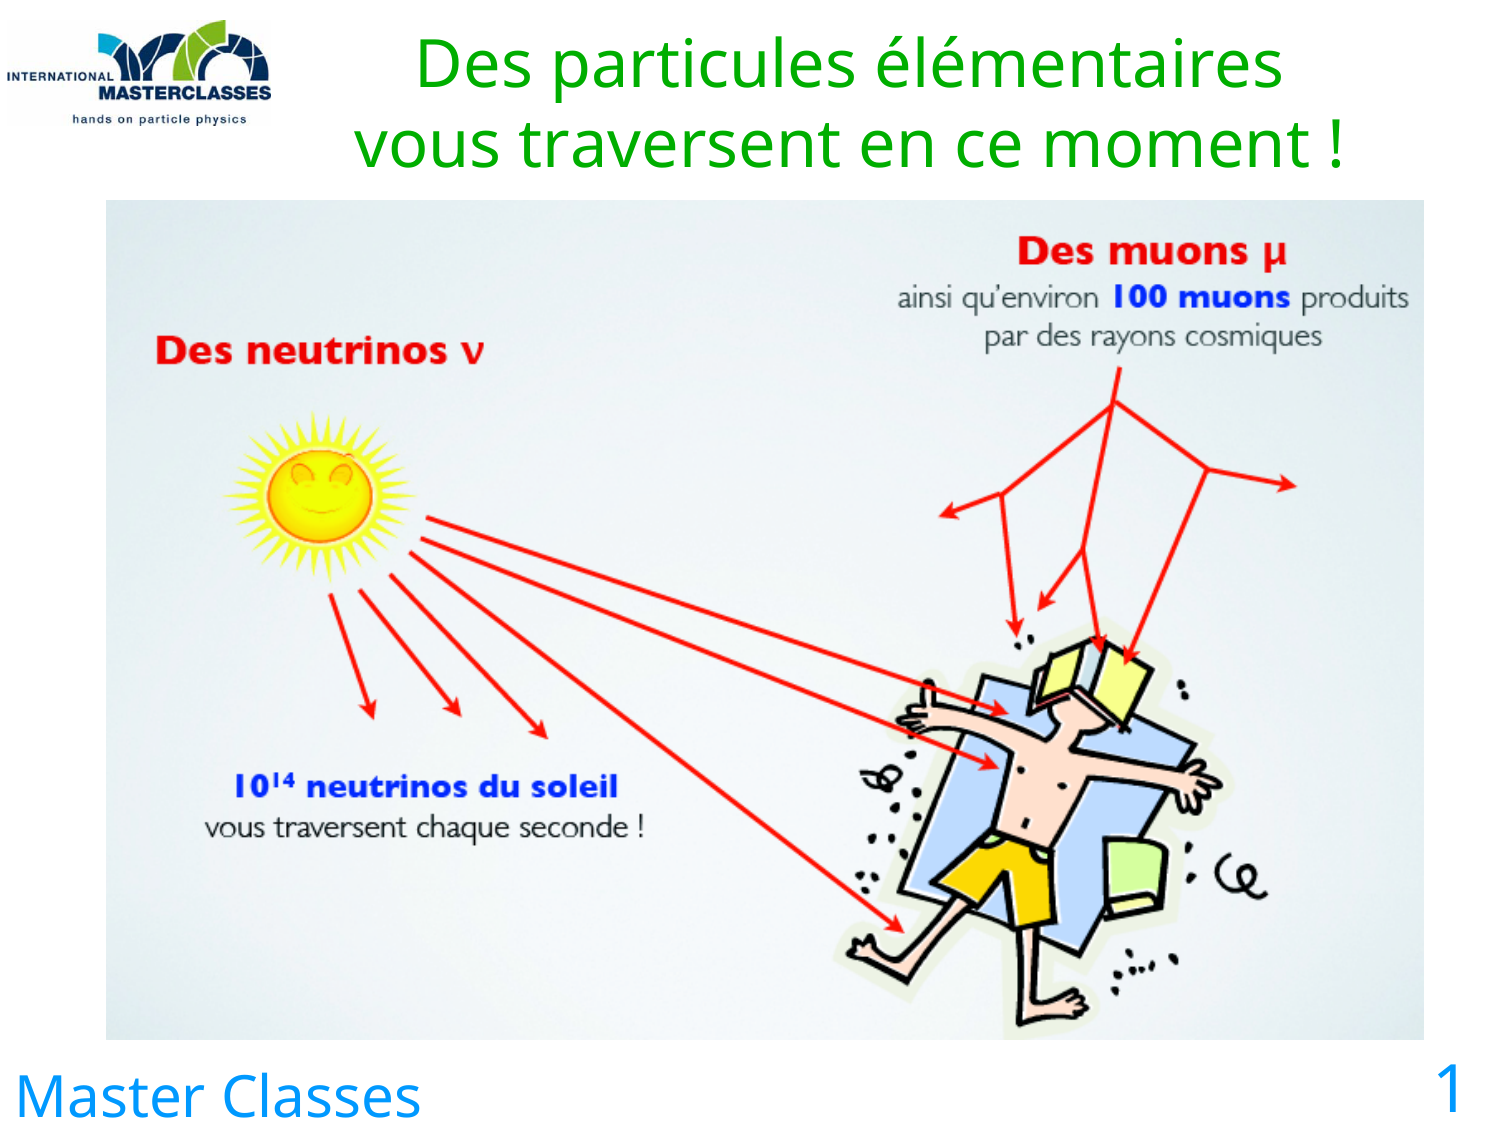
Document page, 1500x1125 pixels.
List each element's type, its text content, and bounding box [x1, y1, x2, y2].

title Des particules élémentaires vous traversent en ce moment ! [259, 0, 1441, 237]
picture [2, 10, 259, 130]
picture [106, 200, 1424, 1040]
